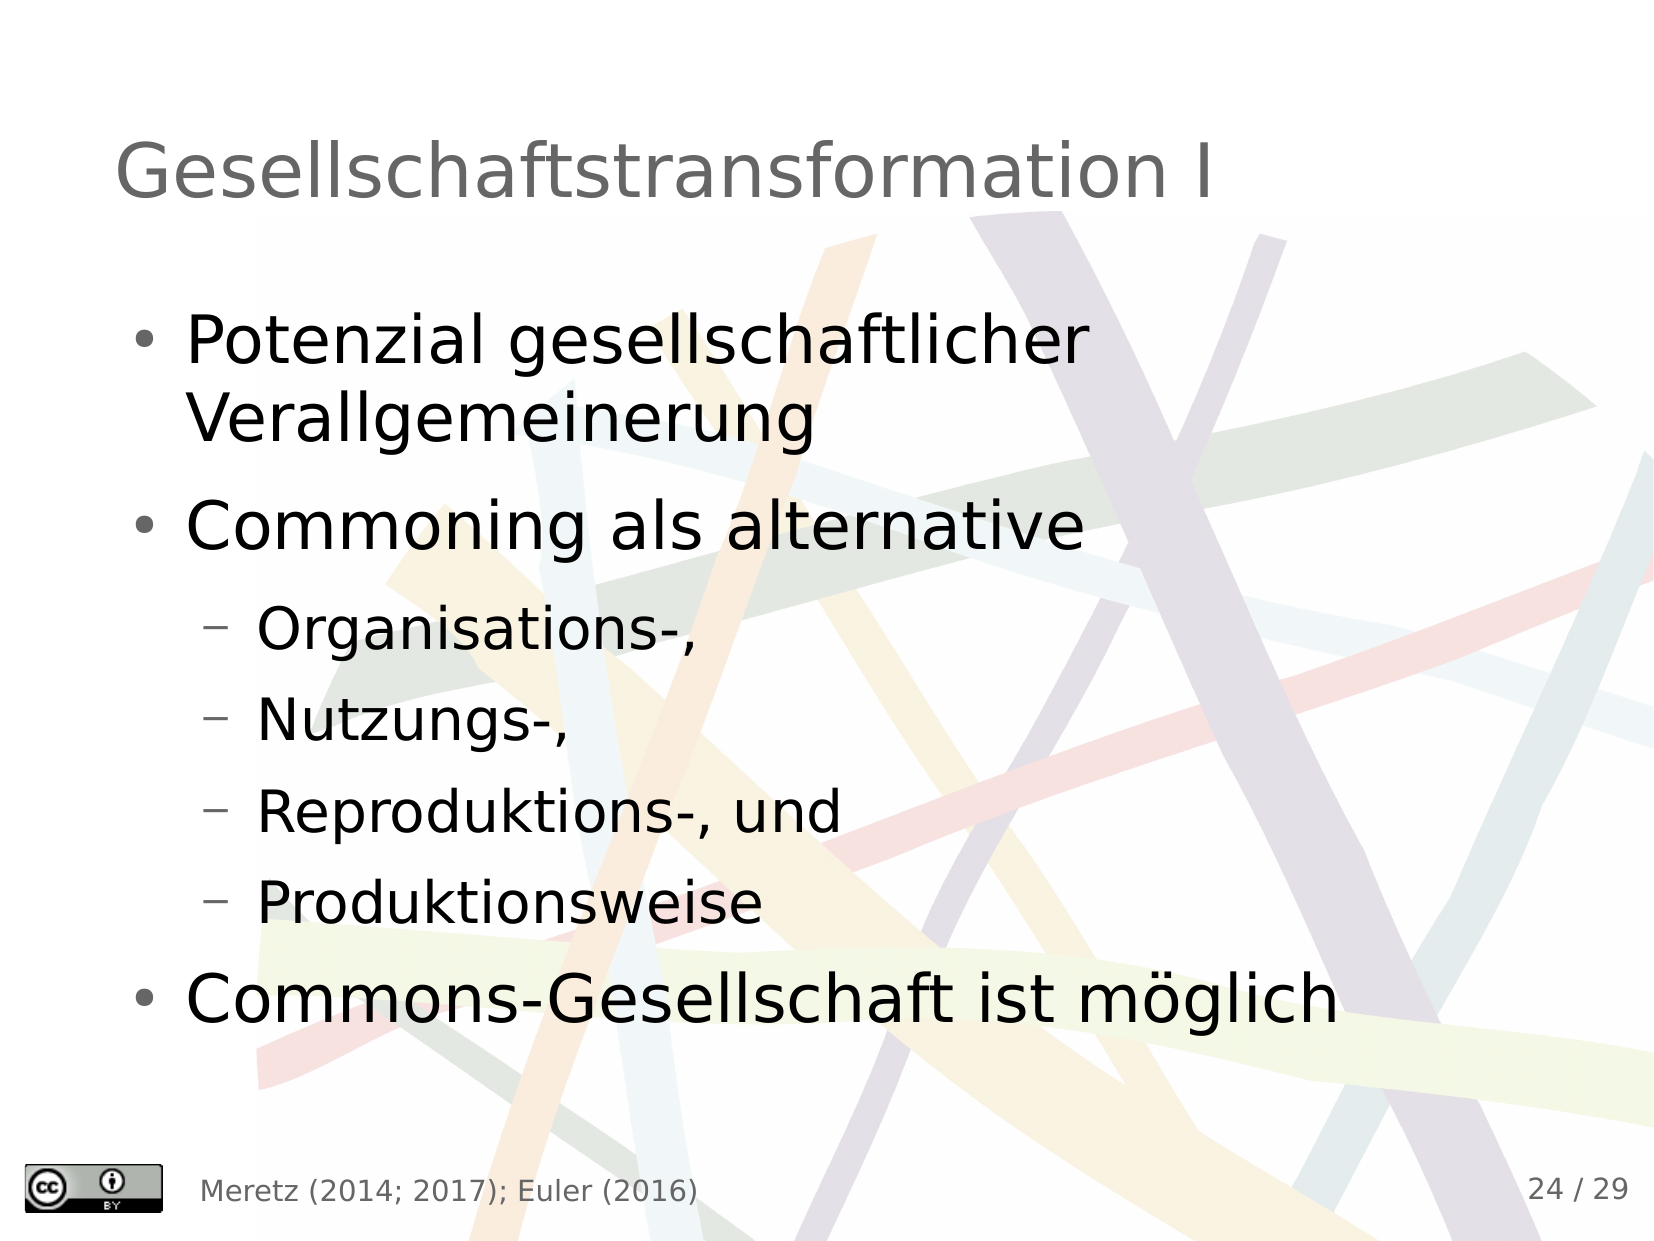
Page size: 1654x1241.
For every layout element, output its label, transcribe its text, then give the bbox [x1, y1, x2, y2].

list Potenzial gesellschaftlicher Verallgemeinerung Commoning als alternative Organisations-, Nutzungs-, Reproduktions-, und Produktionsweise Commons-Gesellschaft ist möglich [114, 302, 1539, 1102]
text_box Meretz (2014; 2017); Euler (2016) [184, 1167, 1218, 1217]
picture [24, 1164, 163, 1213]
title Gesellschaftstransformation I [114, 73, 1539, 271]
